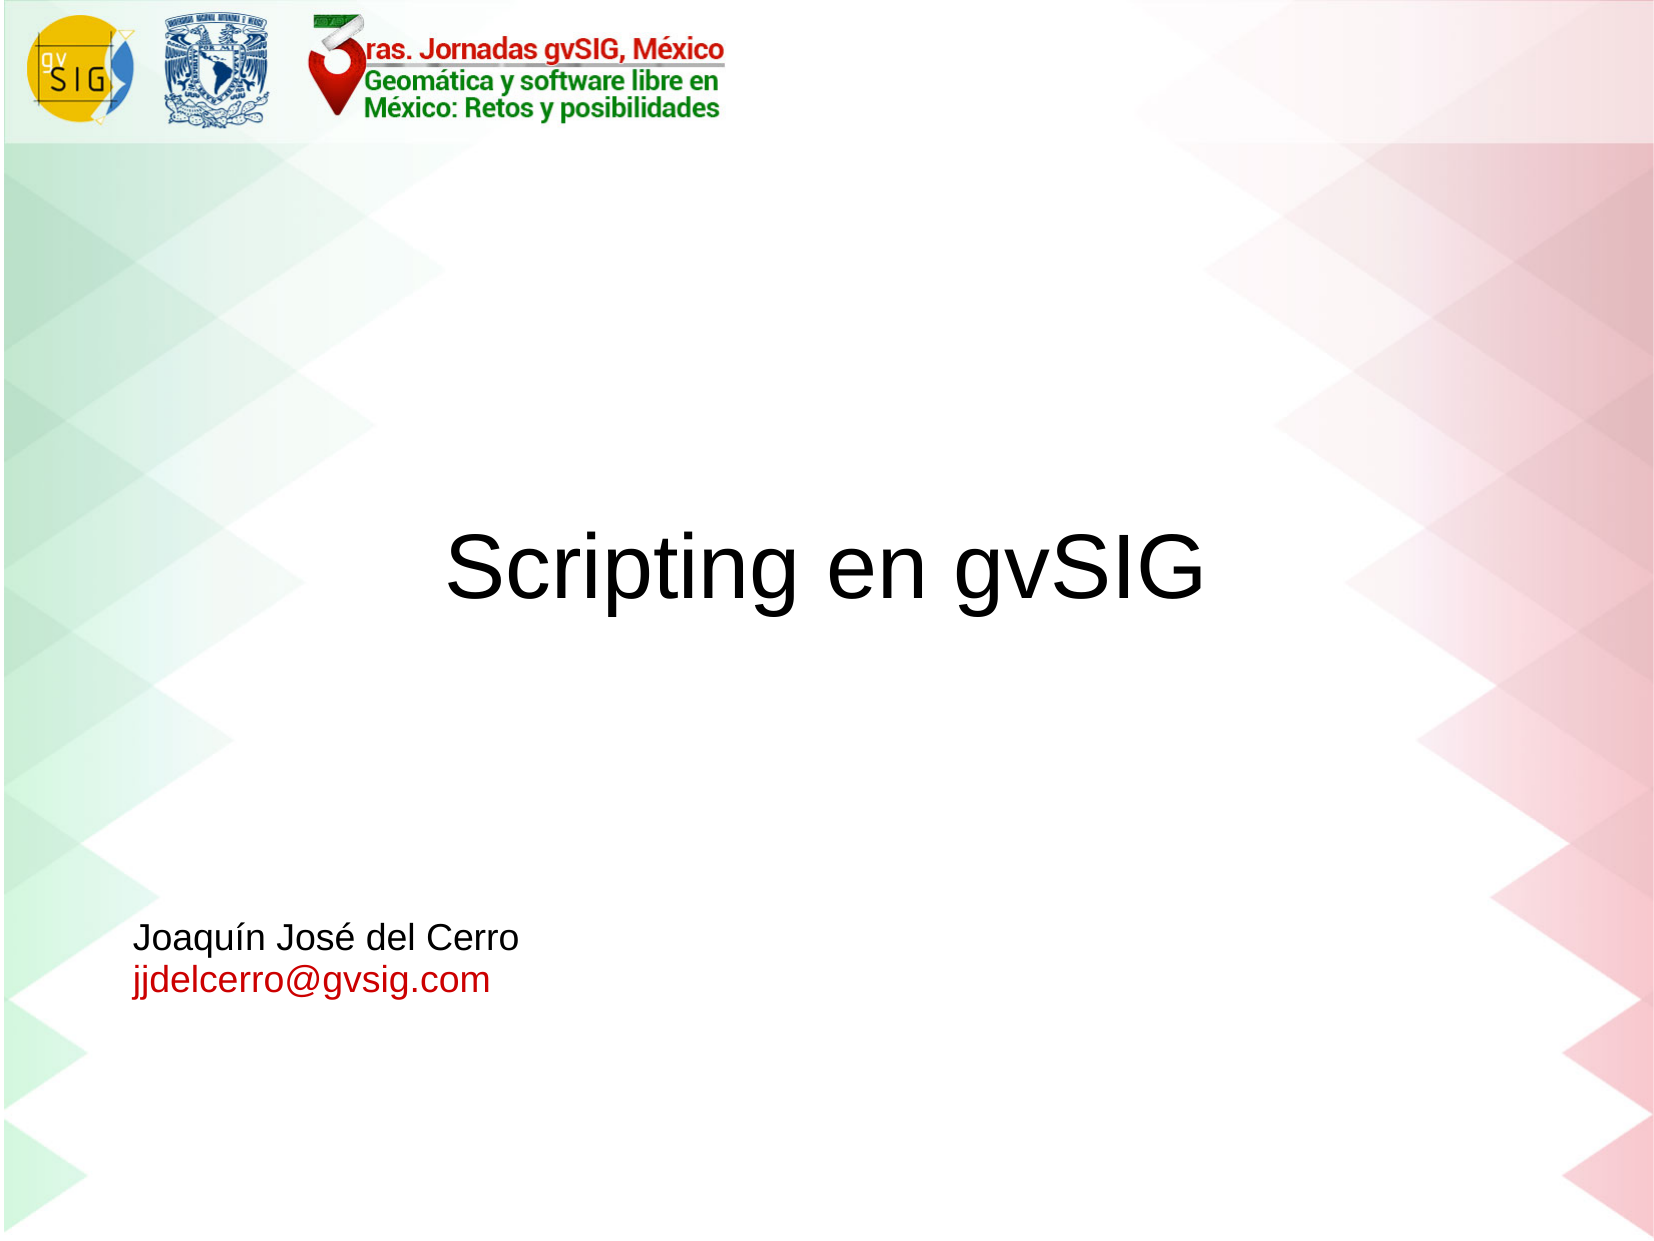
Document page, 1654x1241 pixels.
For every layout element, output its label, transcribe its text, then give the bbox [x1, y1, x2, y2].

text_box Joaquín José del Cerro jjdelcerro@gvsig.com [118, 909, 591, 1040]
picture [4, 0, 1654, 1240]
title Scripting en gvSIG [82, 47, 1571, 1087]
